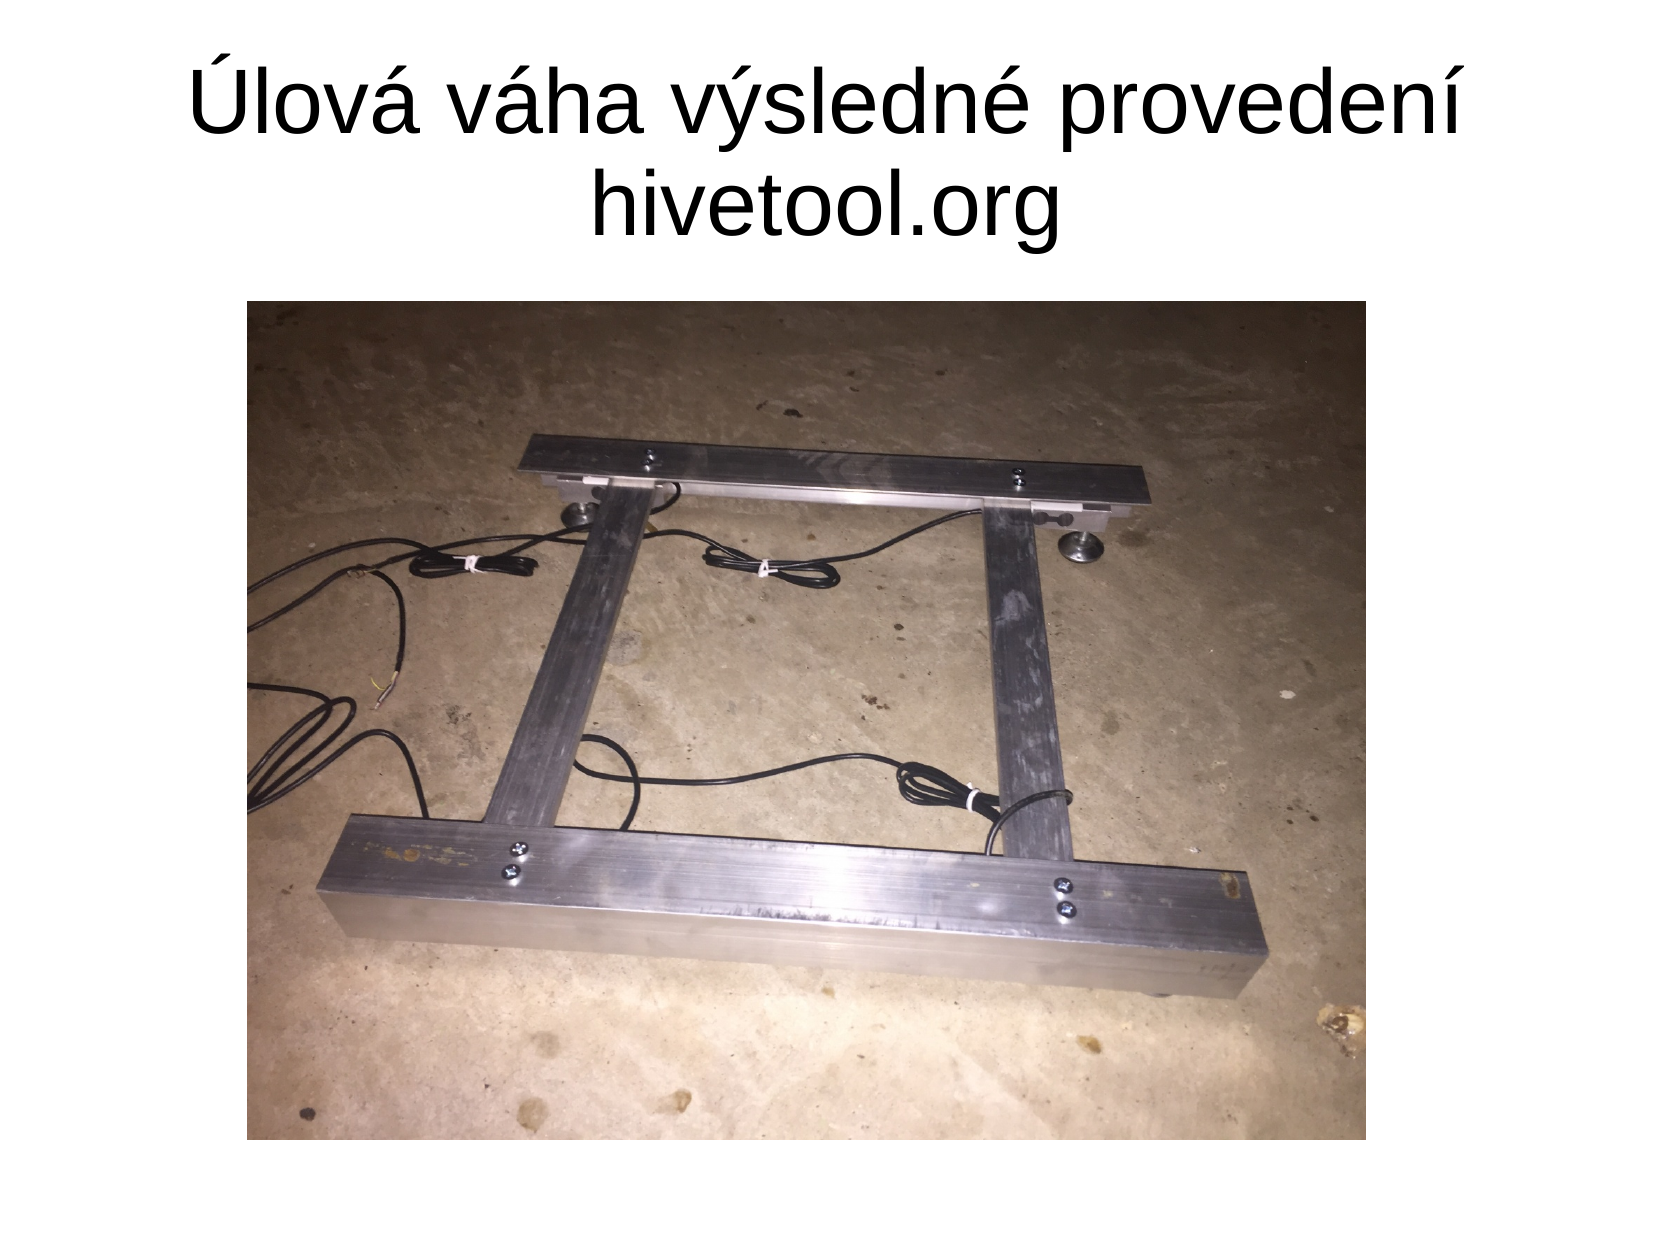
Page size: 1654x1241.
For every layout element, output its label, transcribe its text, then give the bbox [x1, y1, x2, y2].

picture [247, 301, 1366, 1141]
title Úlová váha výsledné provedení hivetool.org [82, 49, 1571, 257]
